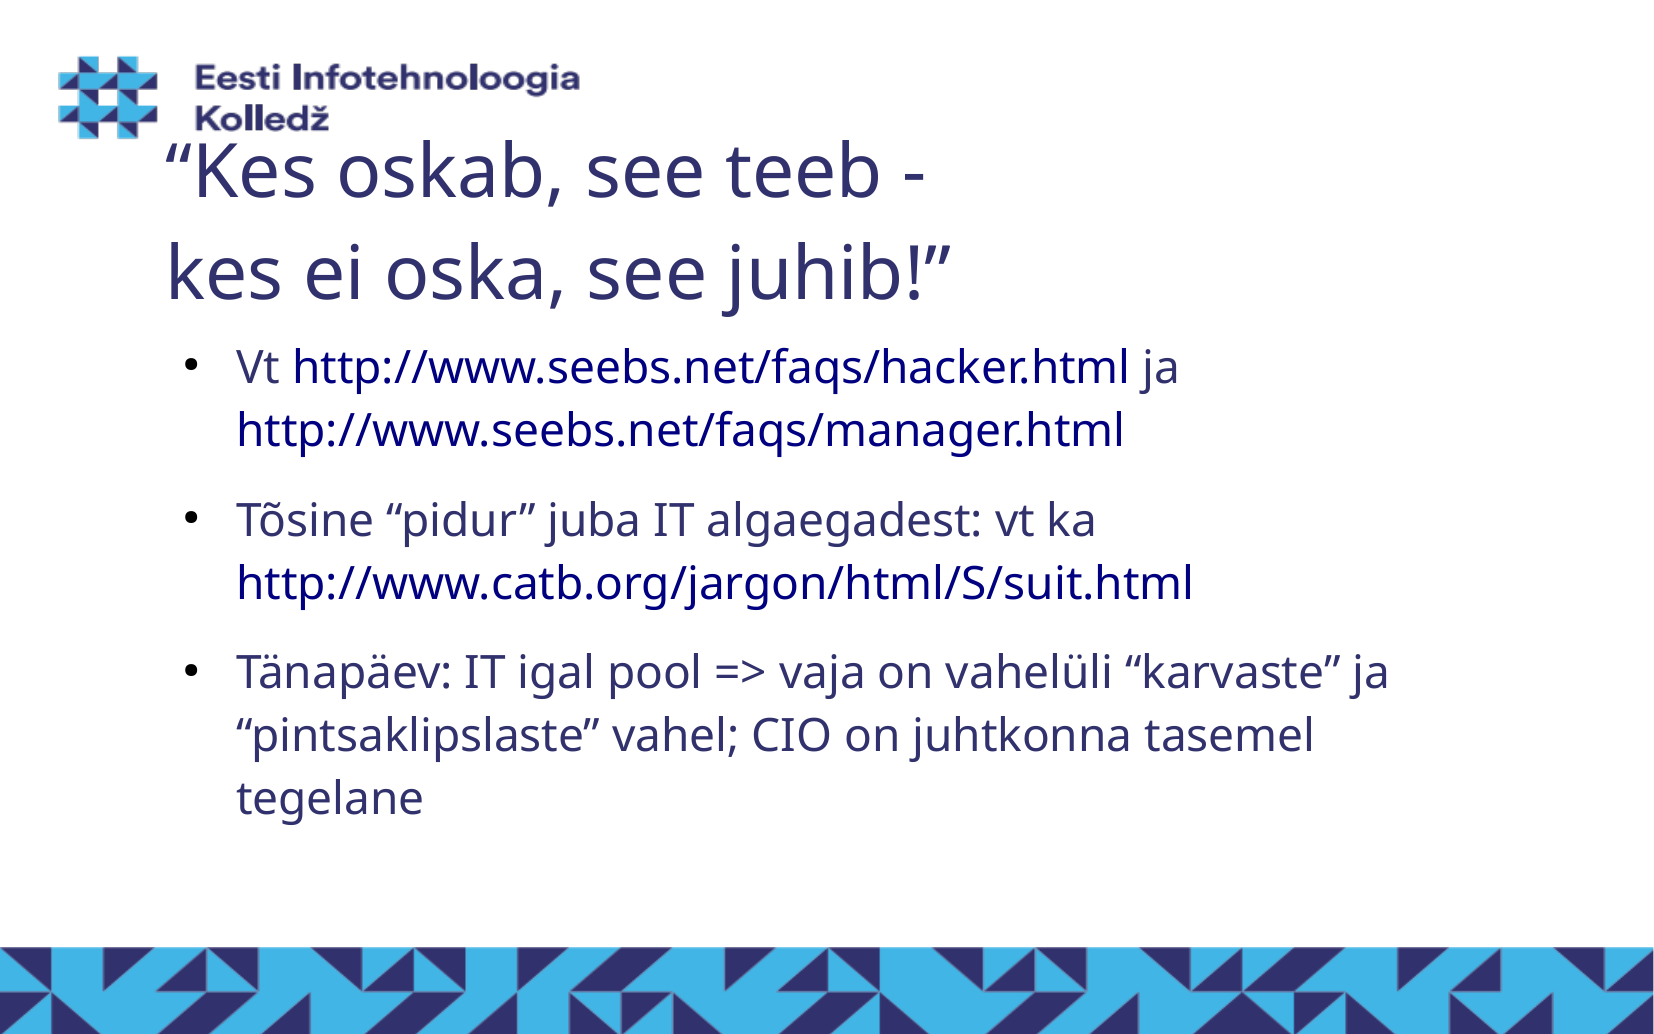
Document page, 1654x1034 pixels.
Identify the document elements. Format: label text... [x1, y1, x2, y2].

list Vt http://www.seebs.net/faqs/hacker.html ja http://www.seebs.net/faqs/manager.html Tõsine “pidur” juba IT algaegadest: vt ka http://www.catb.org/jargon/html/S/suit.html Tänapäev: IT igal pool => vaja on vahelüli “karvaste” ja “pintsaklipslaste” vahel; CIO on juhtkonna tasemel tegelane [165, 334, 1501, 906]
title “Kes oskab, see teeb - kes ei oska, see juhib!” [165, 120, 1501, 318]
